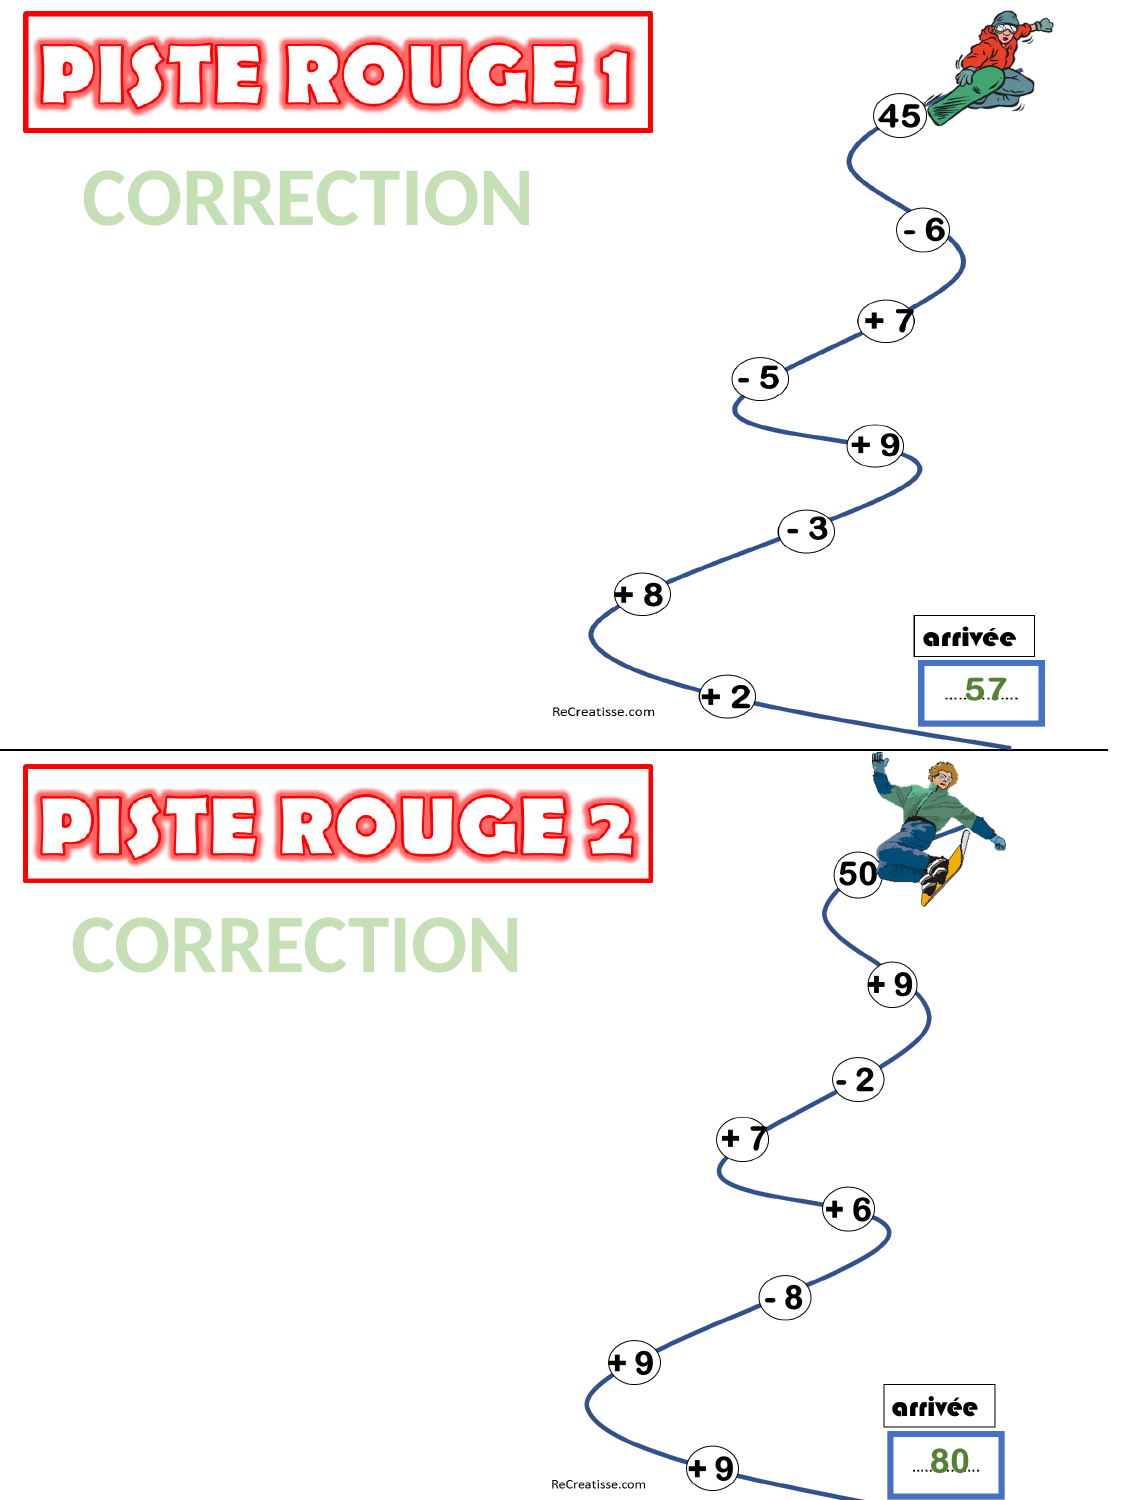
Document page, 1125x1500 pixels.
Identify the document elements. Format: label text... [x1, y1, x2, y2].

text_box CORRECTION [56, 881, 538, 997]
picture [23, 0, 1058, 751]
picture [23, 752, 1006, 1500]
text_box CORRECTION [68, 135, 550, 250]
